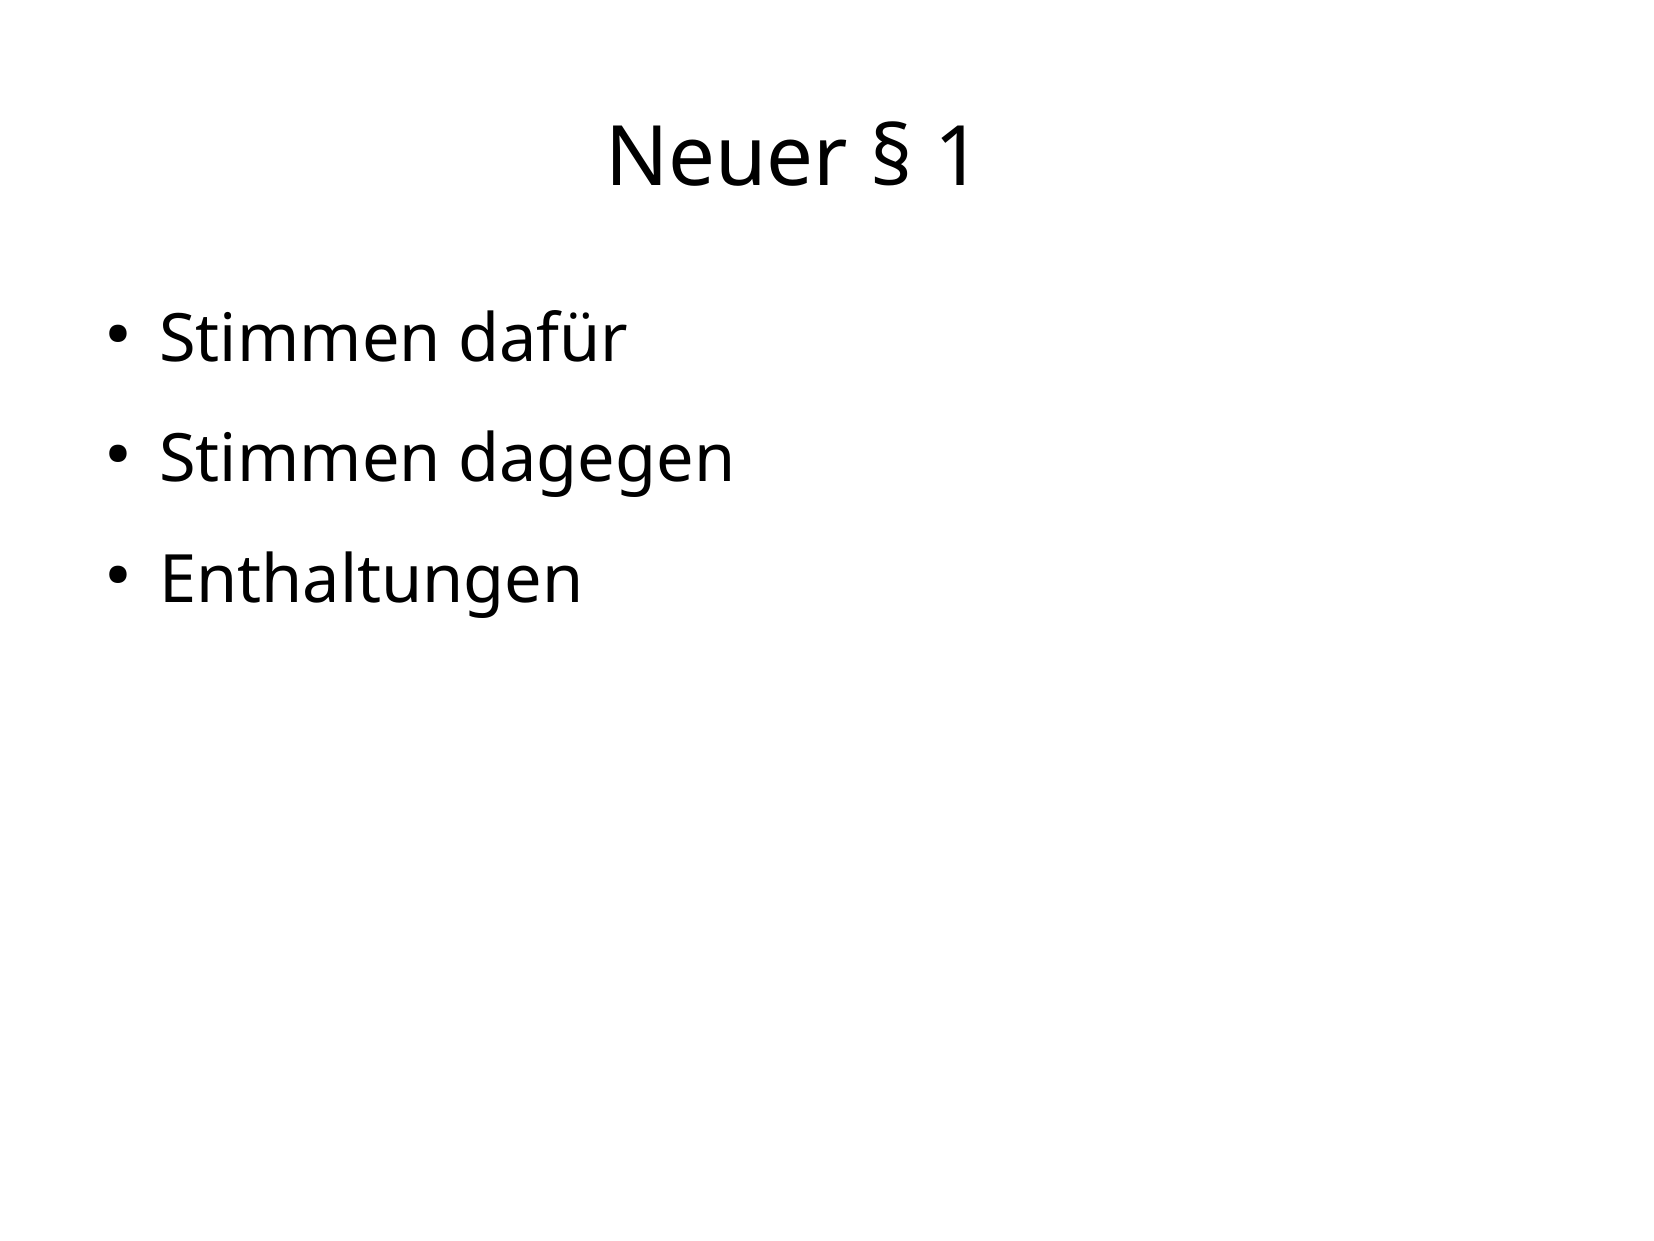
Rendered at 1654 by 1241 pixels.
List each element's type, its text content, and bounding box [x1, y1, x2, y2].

list Stimmen dafür Stimmen dagegen Enthaltungen [88, 290, 1572, 1094]
title Neuer § 1 [82, 56, 1571, 250]
